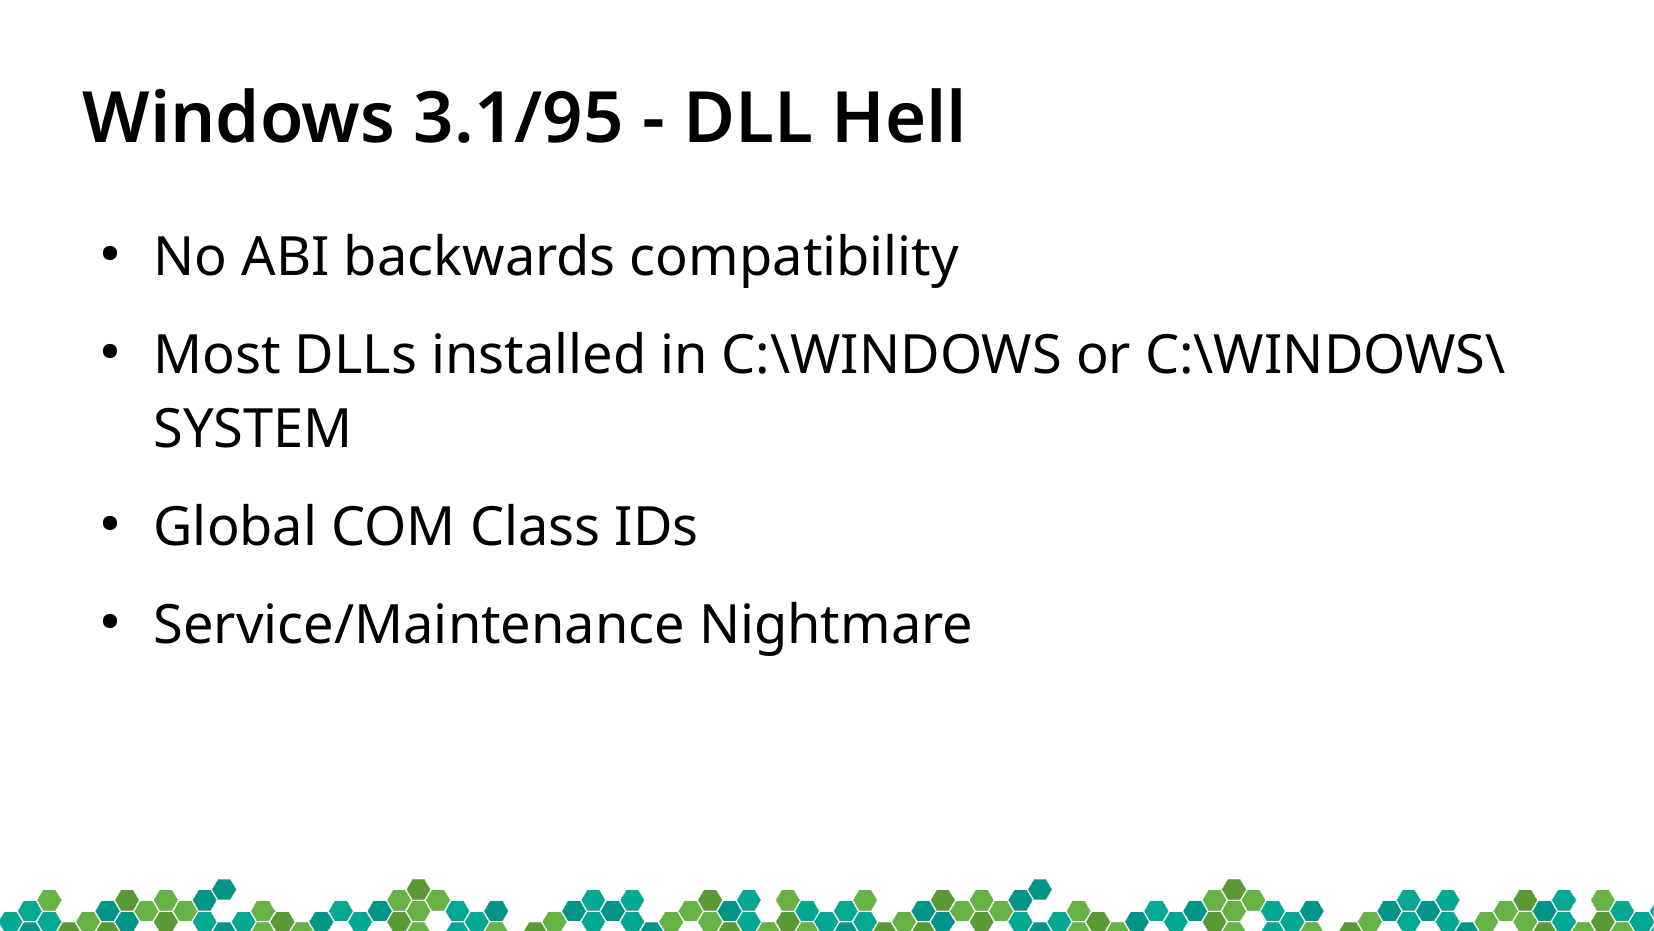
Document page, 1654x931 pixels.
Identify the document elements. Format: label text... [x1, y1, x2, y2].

picture [0, 871, 1654, 931]
list No ABI backwards compatibility Most DLLs installed in C:\WINDOWS or C:\WINDOWS\SYSTEM Global COM Class IDs Service/Maintenance Nightmare [82, 217, 1571, 826]
title Windows 3.1/95 - DLL Hell [82, 37, 1571, 193]
